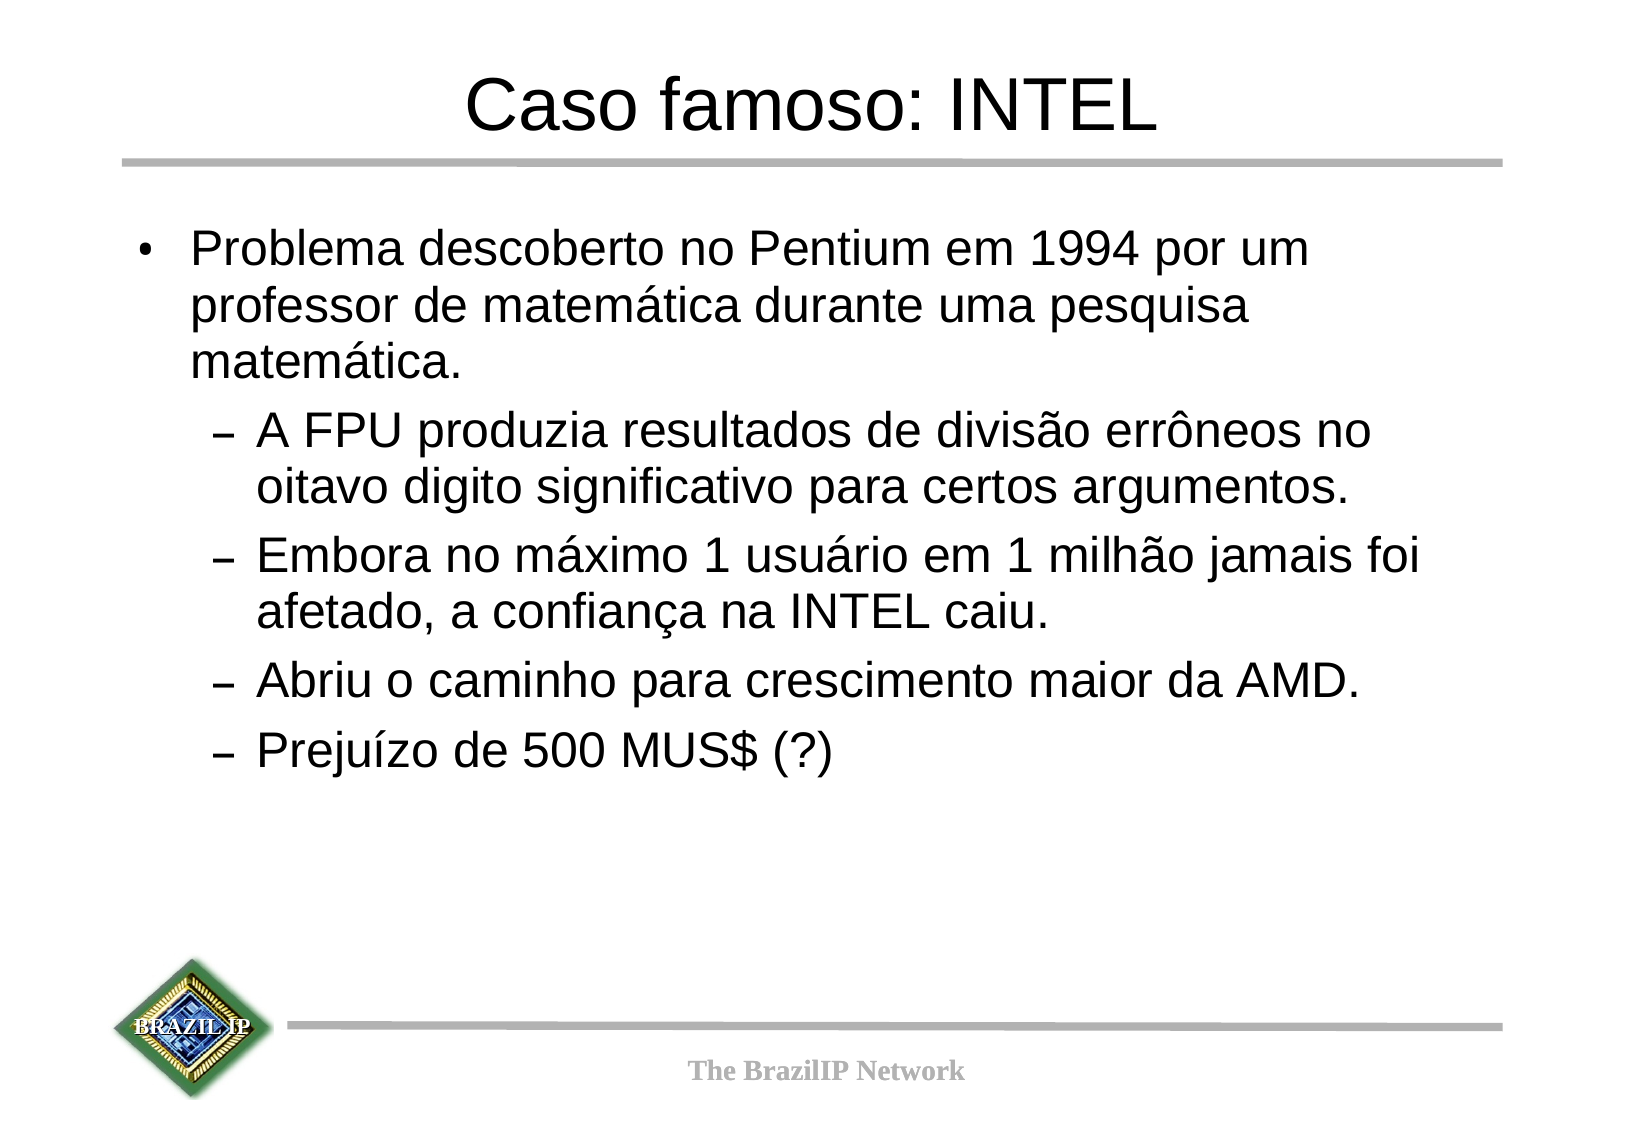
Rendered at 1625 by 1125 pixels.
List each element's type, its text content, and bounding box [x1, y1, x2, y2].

title Caso famoso: INTEL [121, 12, 1503, 201]
list Problema descoberto no Pentium em 1994 por um professor de matemática durante uma pesquisa matemática. A FPU produzia resultados de divisão errôneos no oitavo digito significativo para certos argumentos. Embora no máximo 1 usuário em 1 milhão jamais foi afetado, a confiança na INTEL caiu. Abriu o caminho para crescimento maior da AMD. Prejuízo de 500 MUS$ (?)‏ [121, 212, 1488, 938]
picture [108, 953, 274, 1100]
